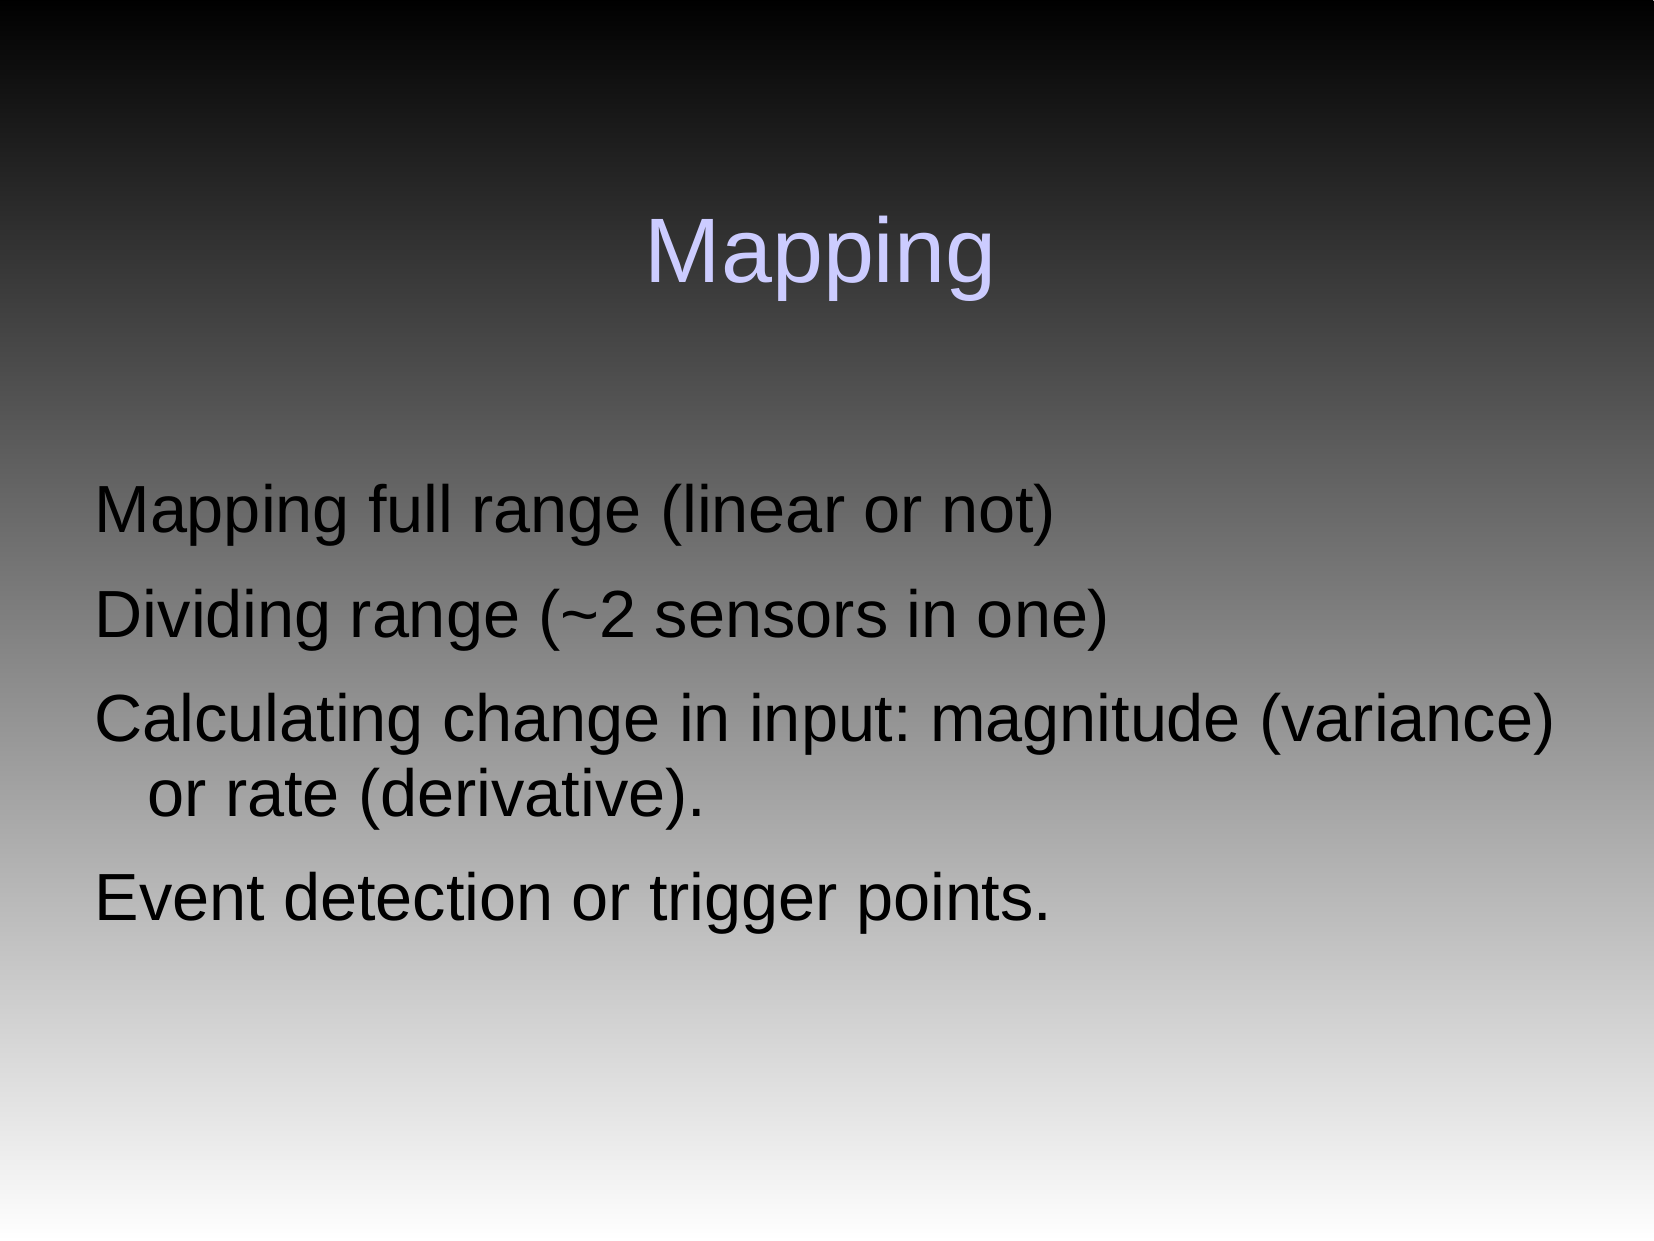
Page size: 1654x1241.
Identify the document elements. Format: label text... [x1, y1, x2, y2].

list Mapping full range (linear or not) Dividing range (~2 sensors in one) Calculating change in input: magnitude (variance) or rate (derivative). Event detection or trigger points. [76, 472, 1565, 1123]
title Mapping [76, 147, 1565, 355]
